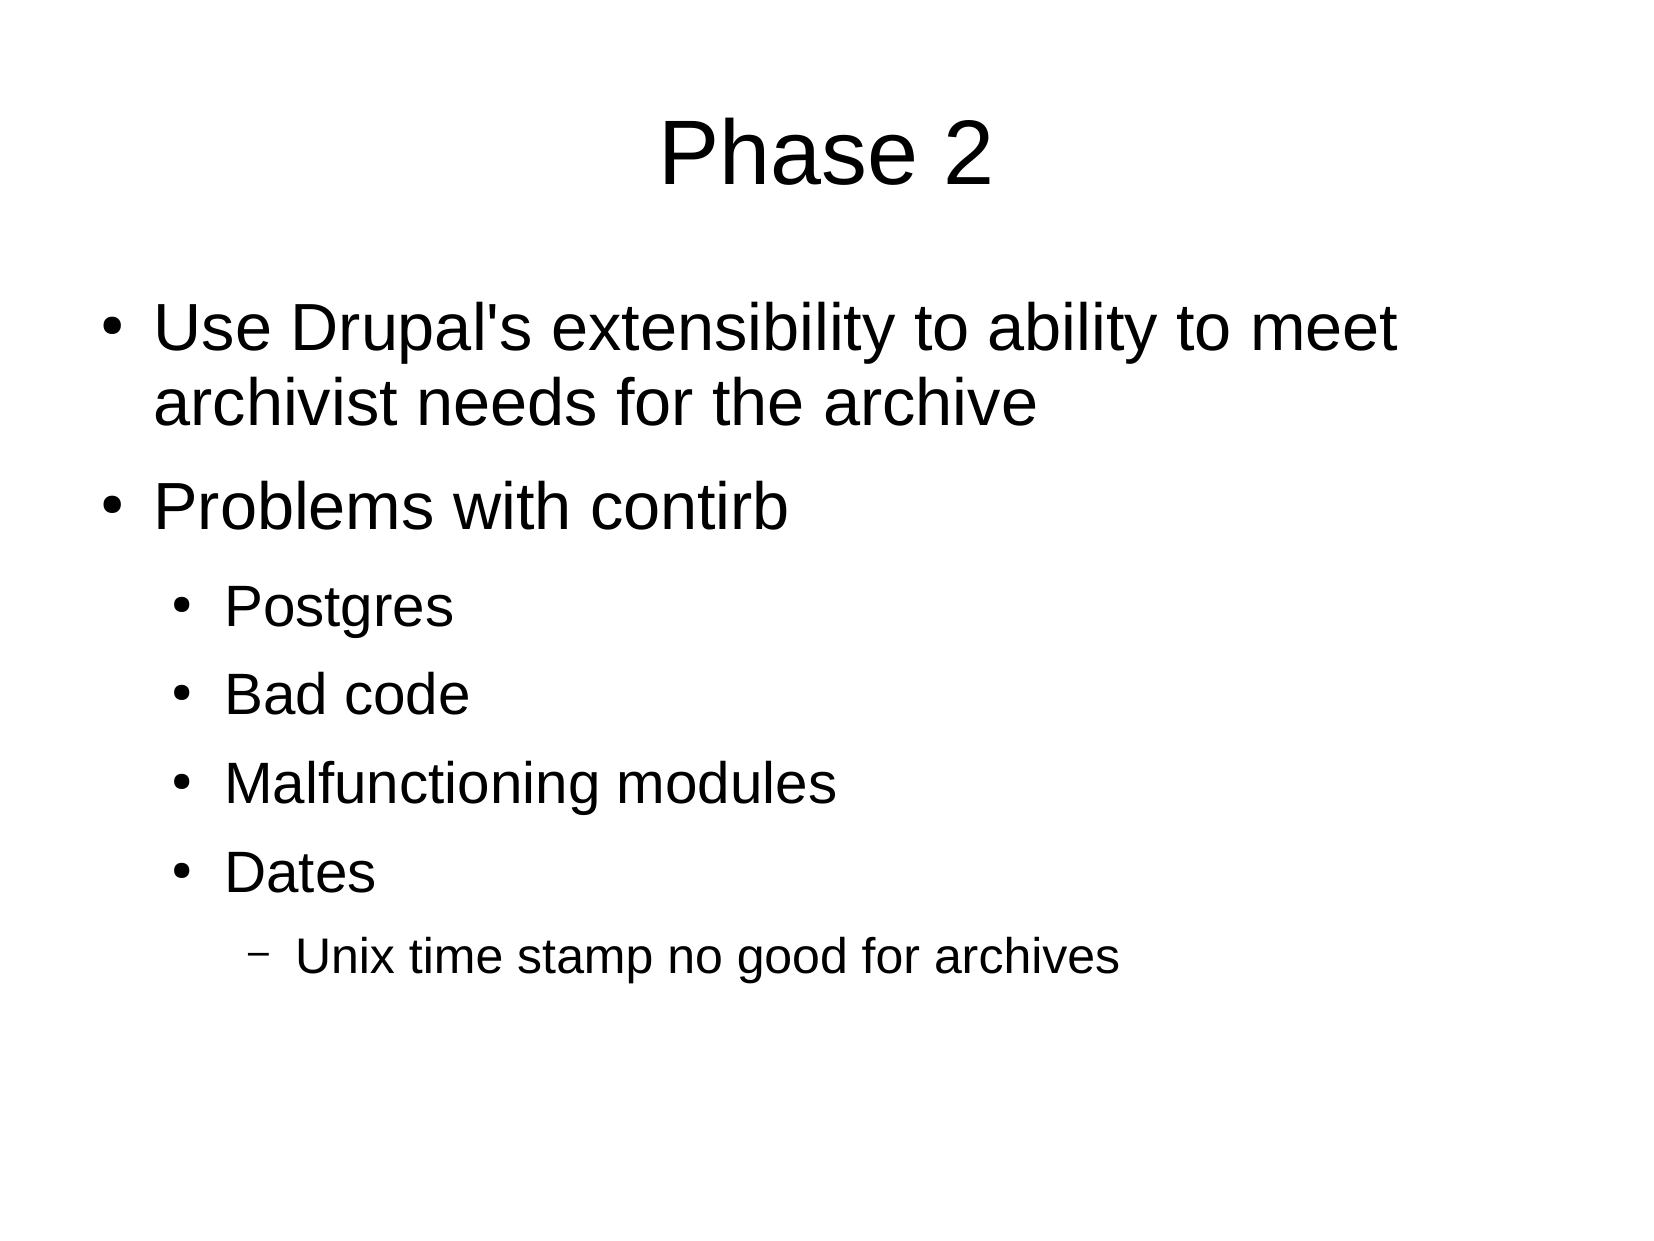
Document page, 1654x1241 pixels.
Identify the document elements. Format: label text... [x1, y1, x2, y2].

title Phase 2 [82, 49, 1571, 257]
list Use Drupal's extensibility to ability to meet archivist needs for the archive Problems with contirb Postgres Bad code Malfunctioning modules Dates Unix time stamp no good for archives [82, 290, 1571, 1109]
